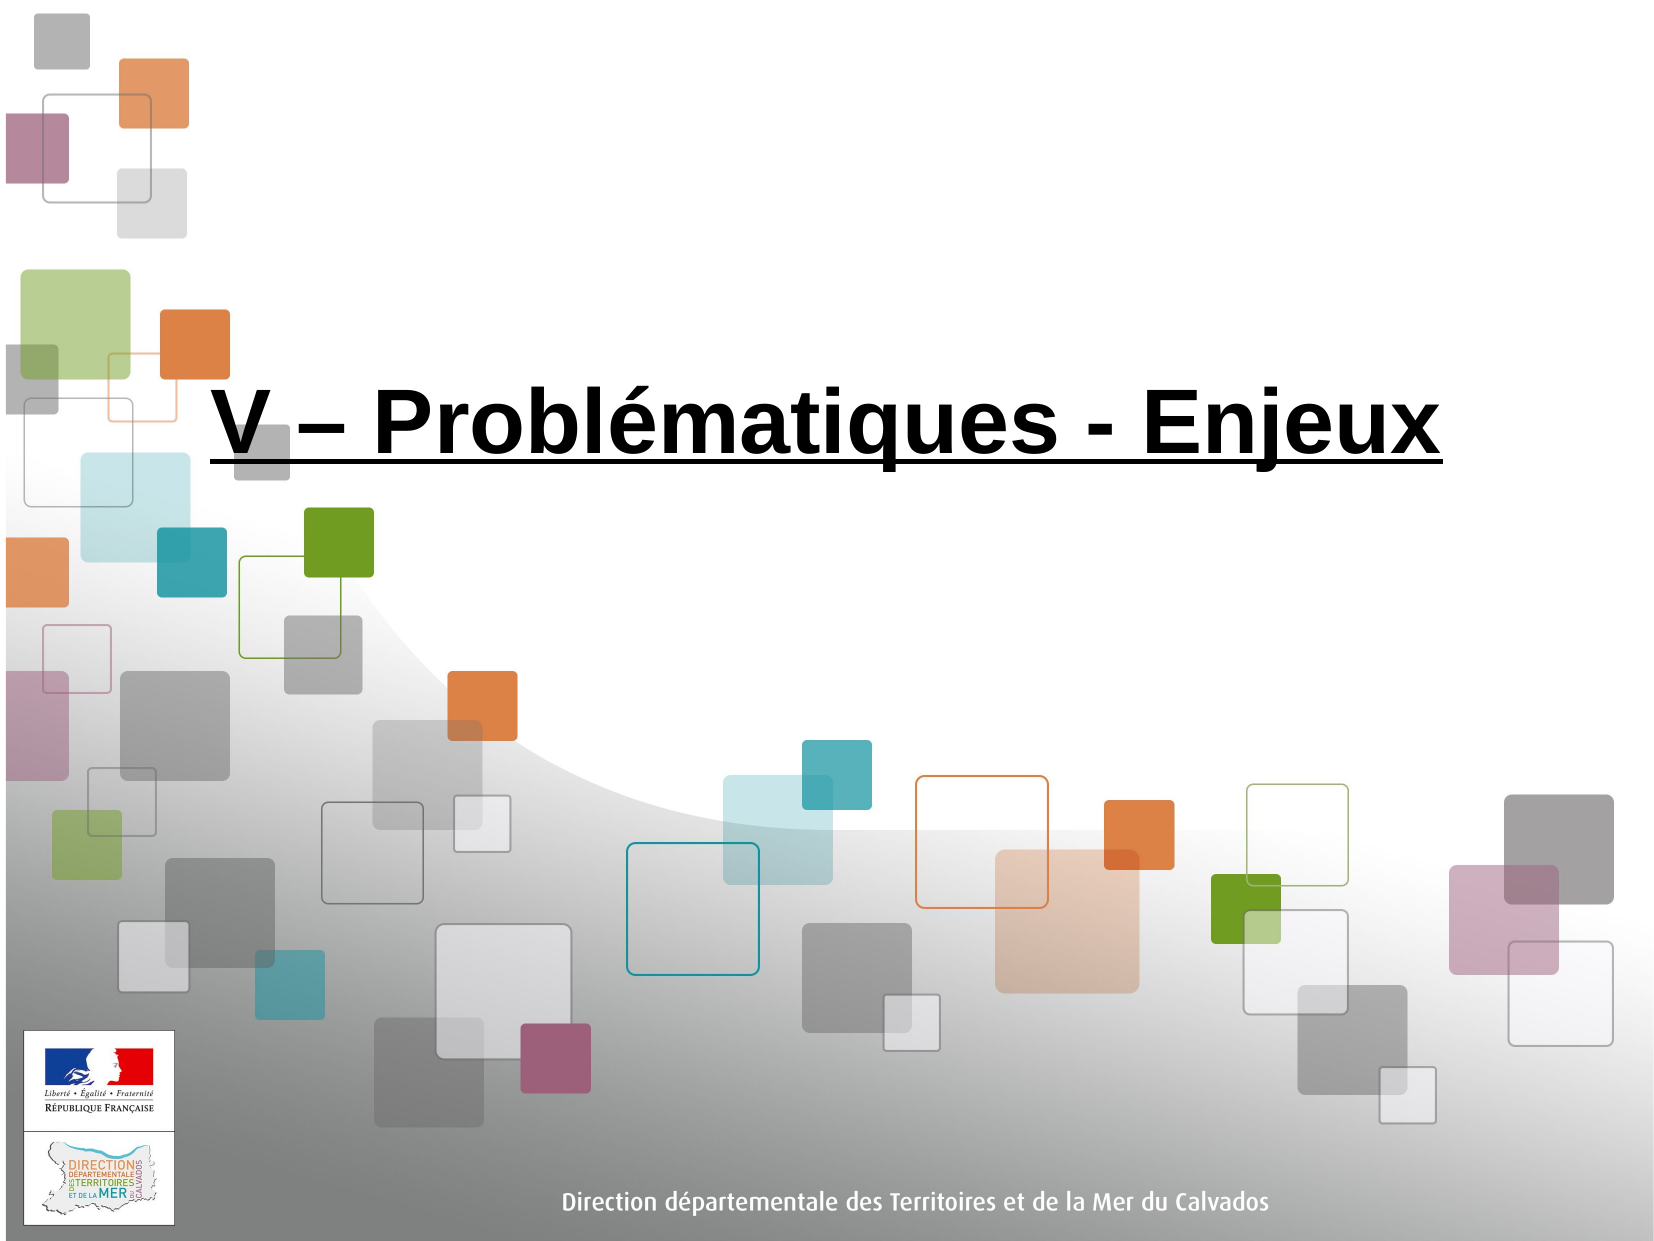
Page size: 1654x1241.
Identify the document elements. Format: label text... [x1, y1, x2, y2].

title V – Problématiques - Enjeux [124, 354, 1530, 562]
picture [5, 3, 1654, 1241]
